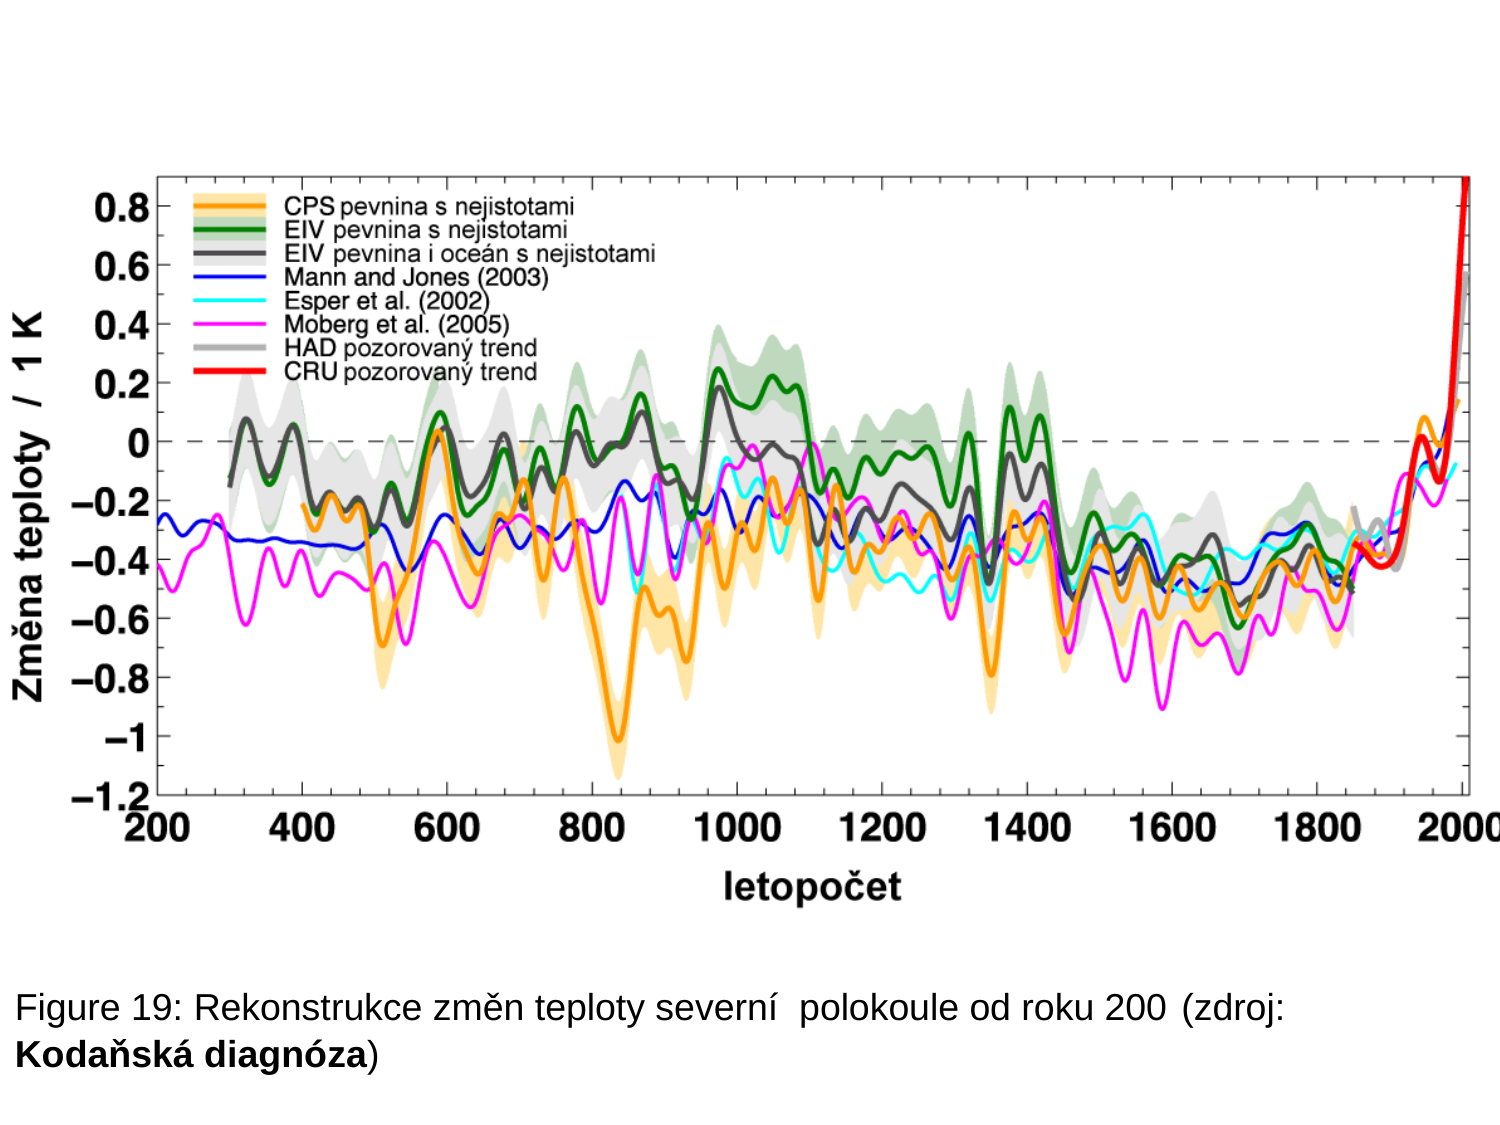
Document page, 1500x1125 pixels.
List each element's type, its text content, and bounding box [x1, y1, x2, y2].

text_box Figure 19: Rekonstrukce změn teploty severní polokoule od roku 200 (zdroj: Kodaňská diagnóza) [0, 962, 1447, 1083]
picture [5, 174, 1500, 916]
